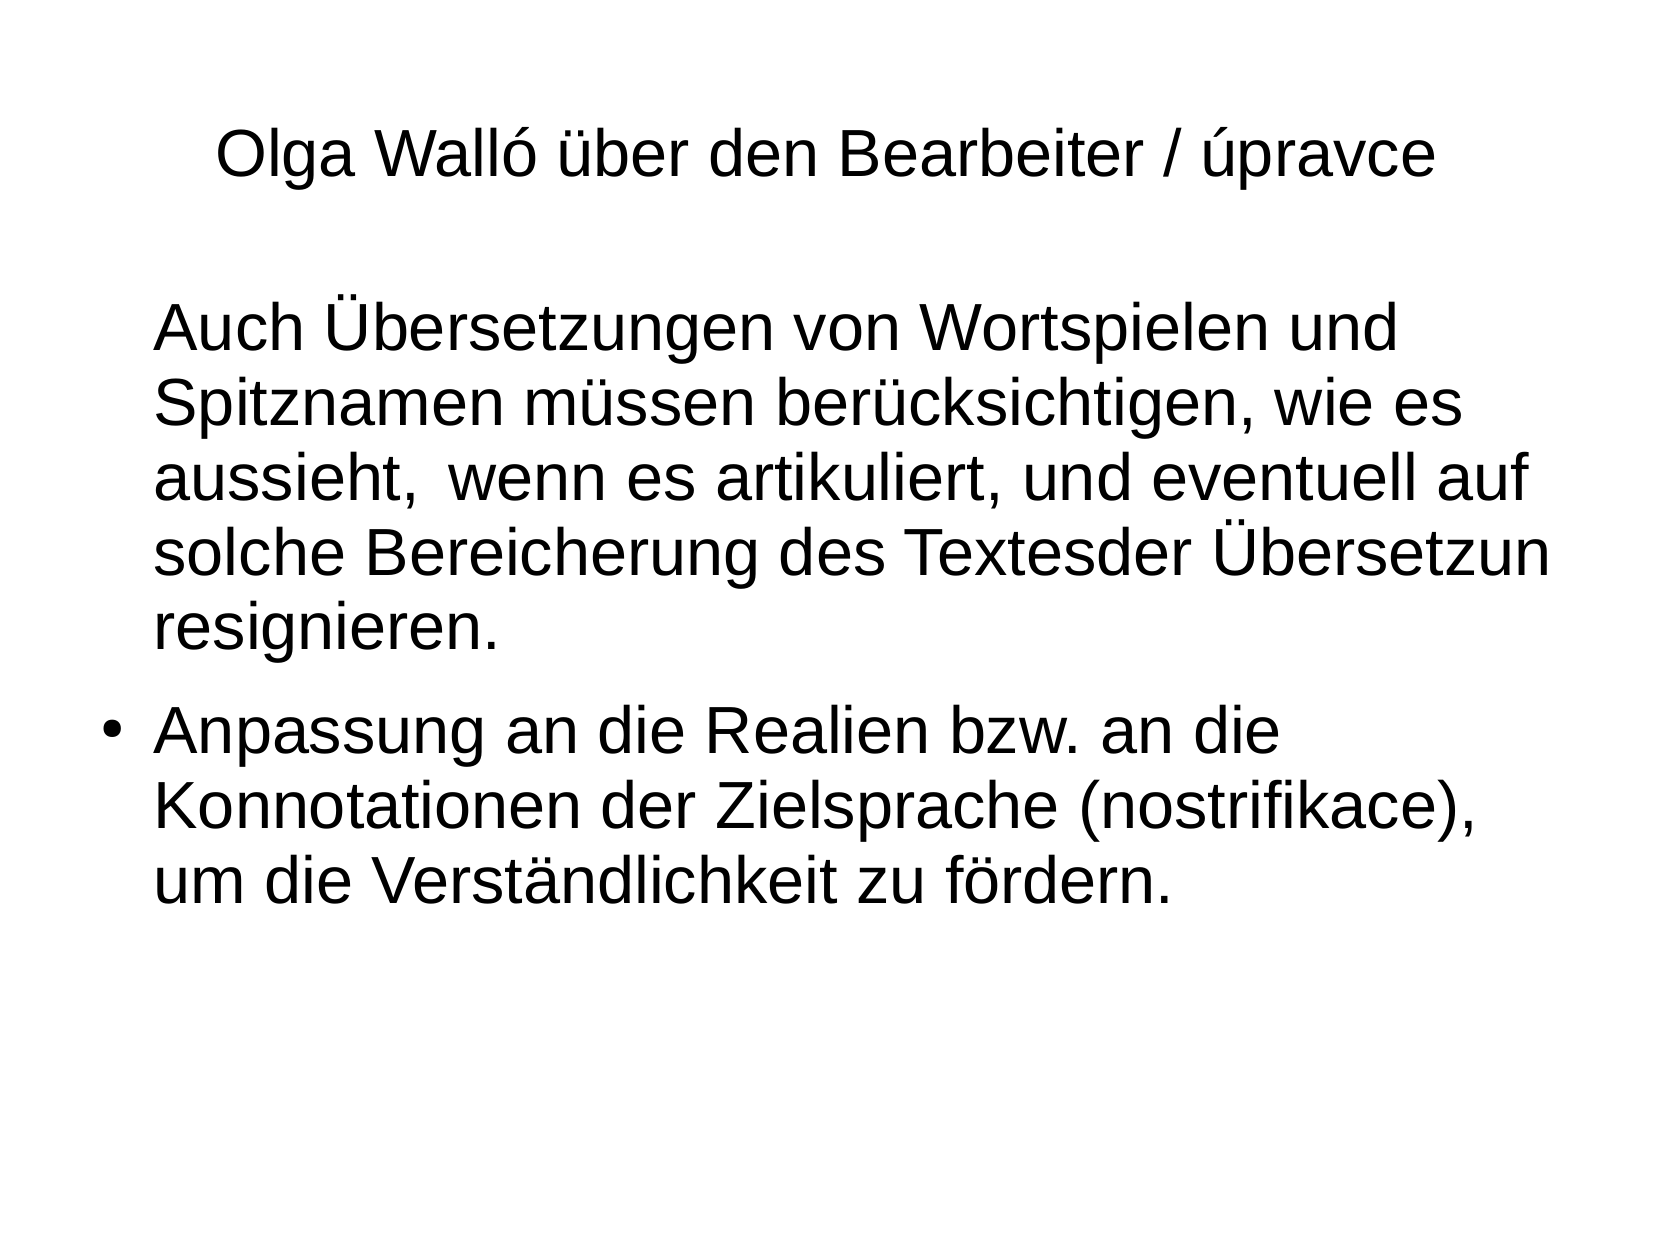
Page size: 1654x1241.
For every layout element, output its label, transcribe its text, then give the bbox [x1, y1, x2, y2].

list Auch Übersetzungen von Wortspielen und Spitznamen müssen berücksichtigen, wie es aussieht, wenn es artikuliert, und eventuell auf solche Bereicherung des Textesder Übersetzun resignieren. Anpassung an die Realien bzw. an die Konnotationen der Zielsprache (nostrifikace), um die Verständlichkeit zu fördern. [82, 290, 1571, 1010]
title Olga Walló über den Bearbeiter / úpravce [82, 49, 1571, 257]
